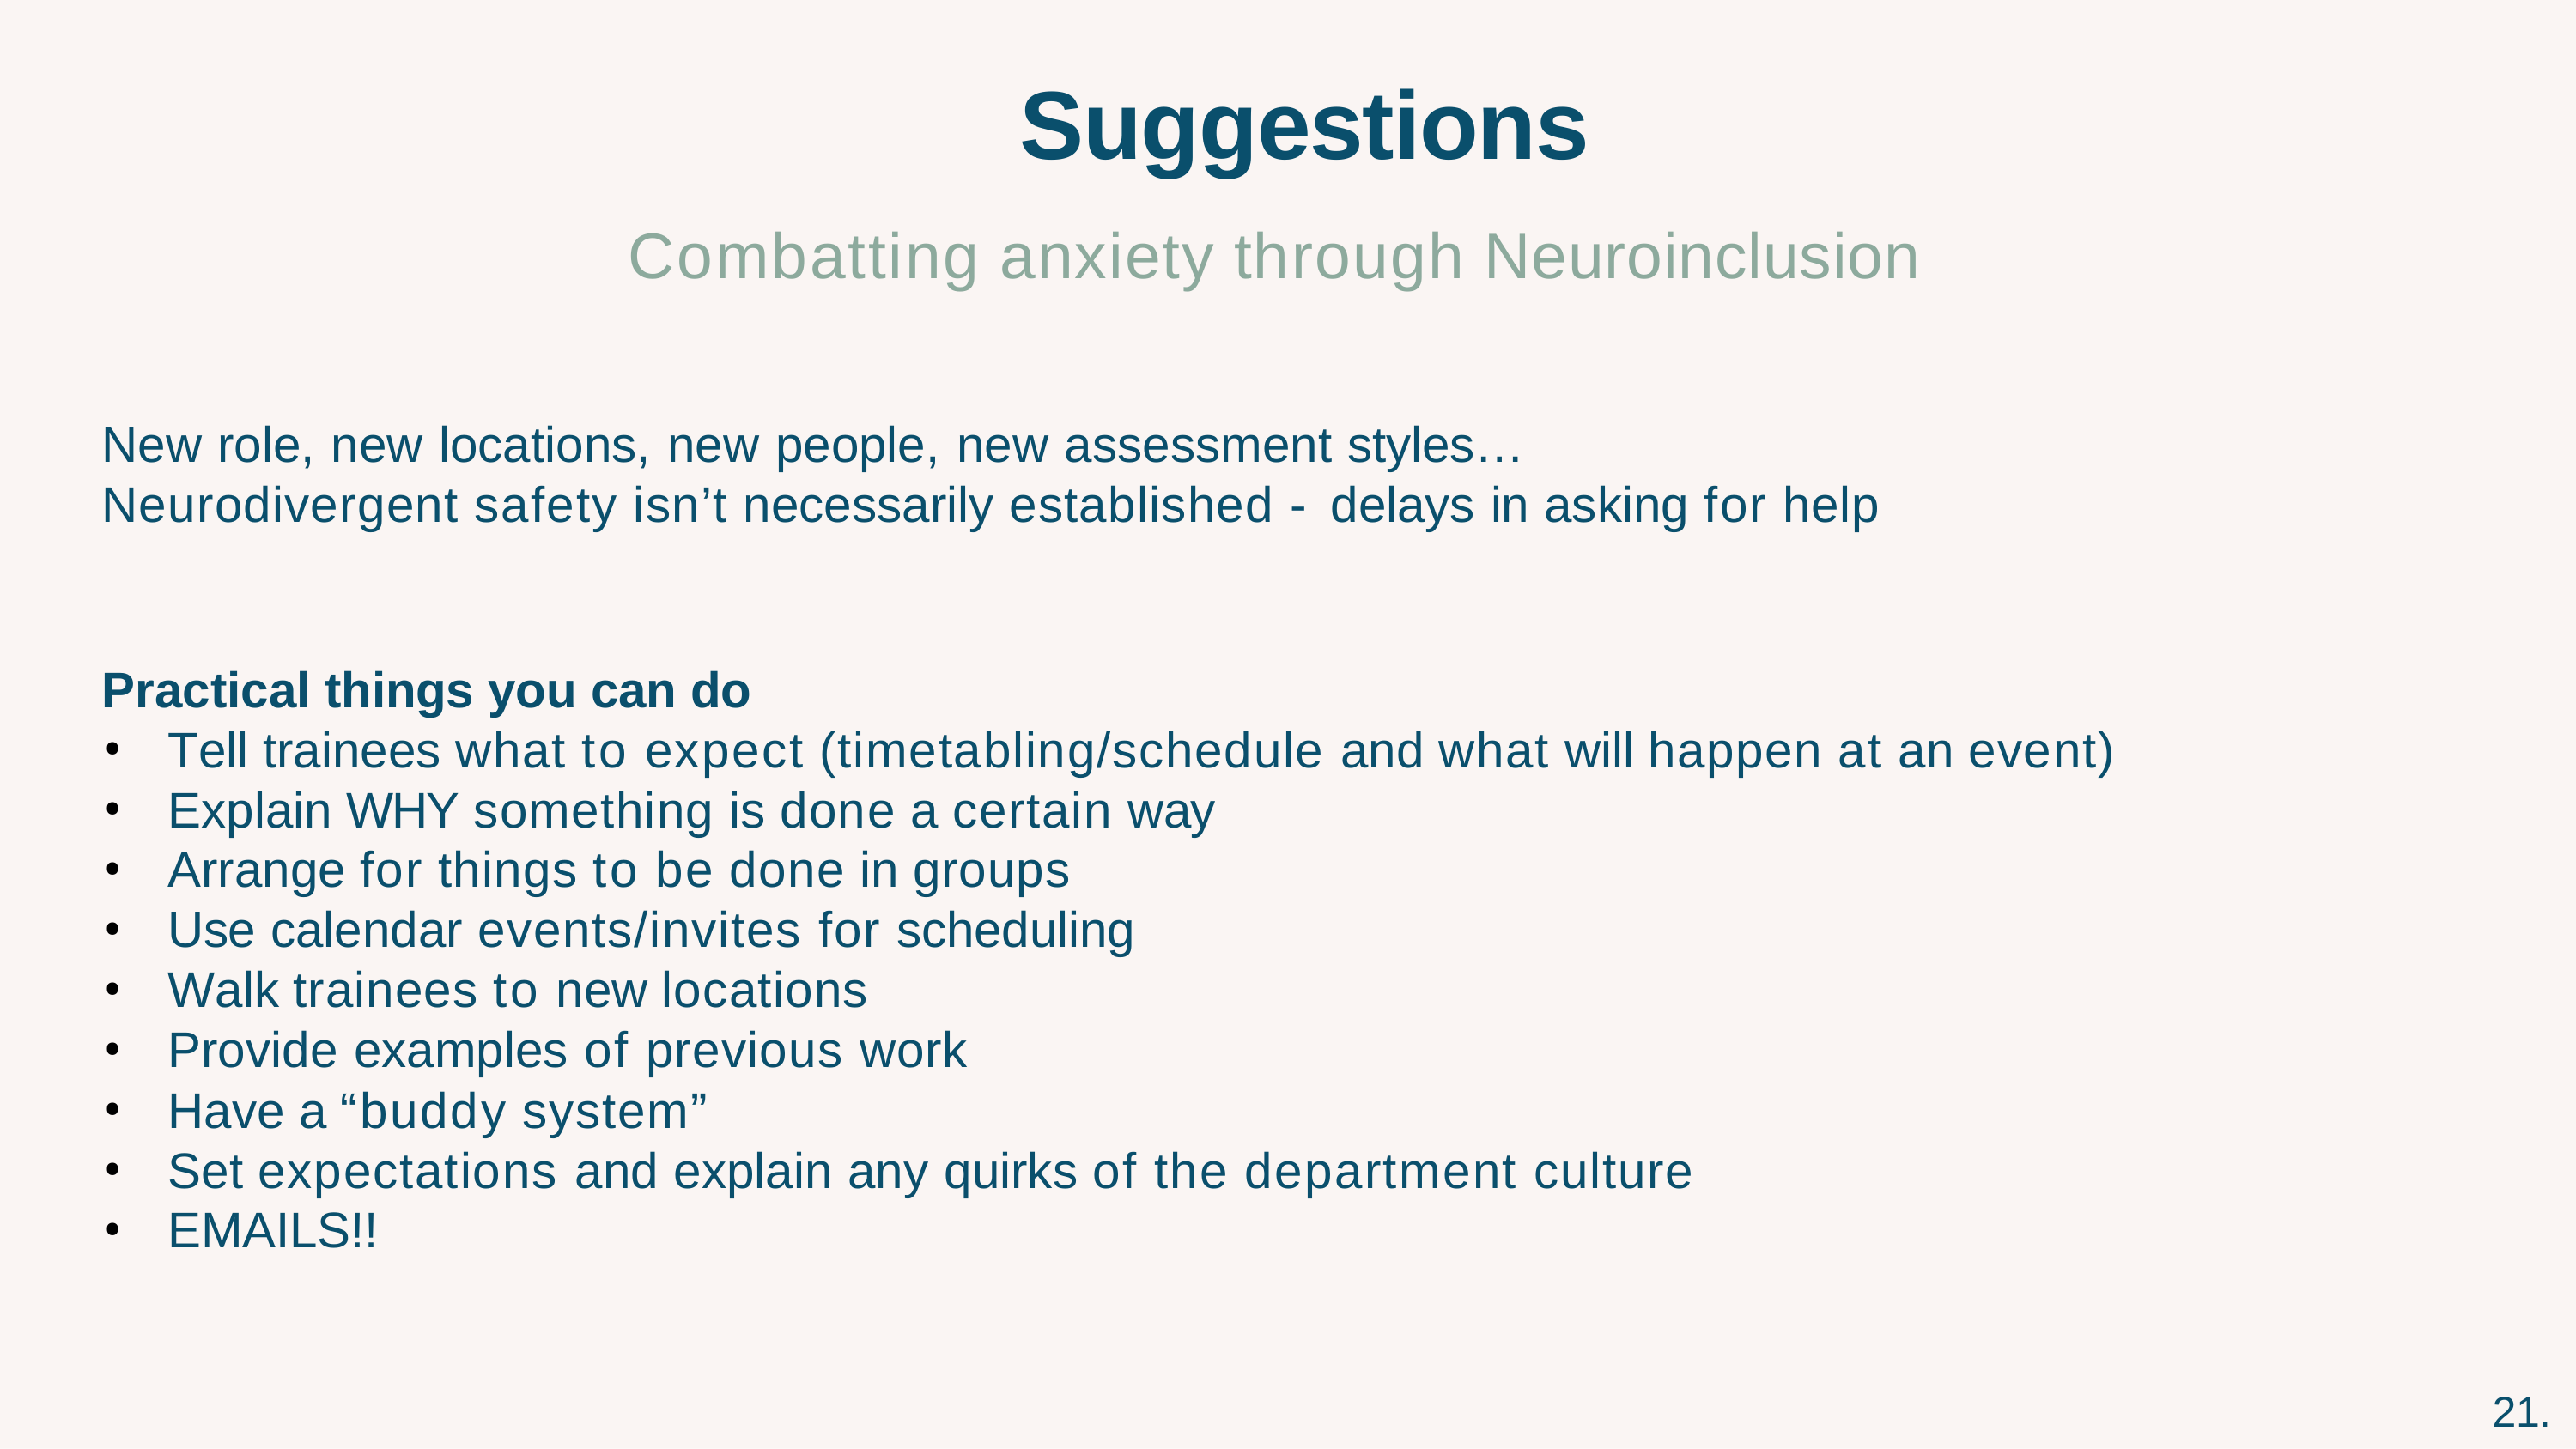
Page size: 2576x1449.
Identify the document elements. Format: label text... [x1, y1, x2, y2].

text_box 21. [2487, 1383, 2567, 1446]
title Suggestions [573, 61, 2035, 181]
text_box Combatting anxiety through Neuroinclusion New role, new locations, new people, new assessment styles… Neurodivergent safety isn’t necessarily established - delays in asking for help Practical things you can do Tell trainees what to expect (timetabling/schedule and what will happen at an event) Explain WHY something is done a certain way Arrange for things to be done in groups Use calendar events/invites for scheduling Walk trainees to new locations Provide examples of previous work Have a “buddy system” Set expectations and explain any quirks of the department culture EMAILS!! [100, 212, 2127, 1252]
